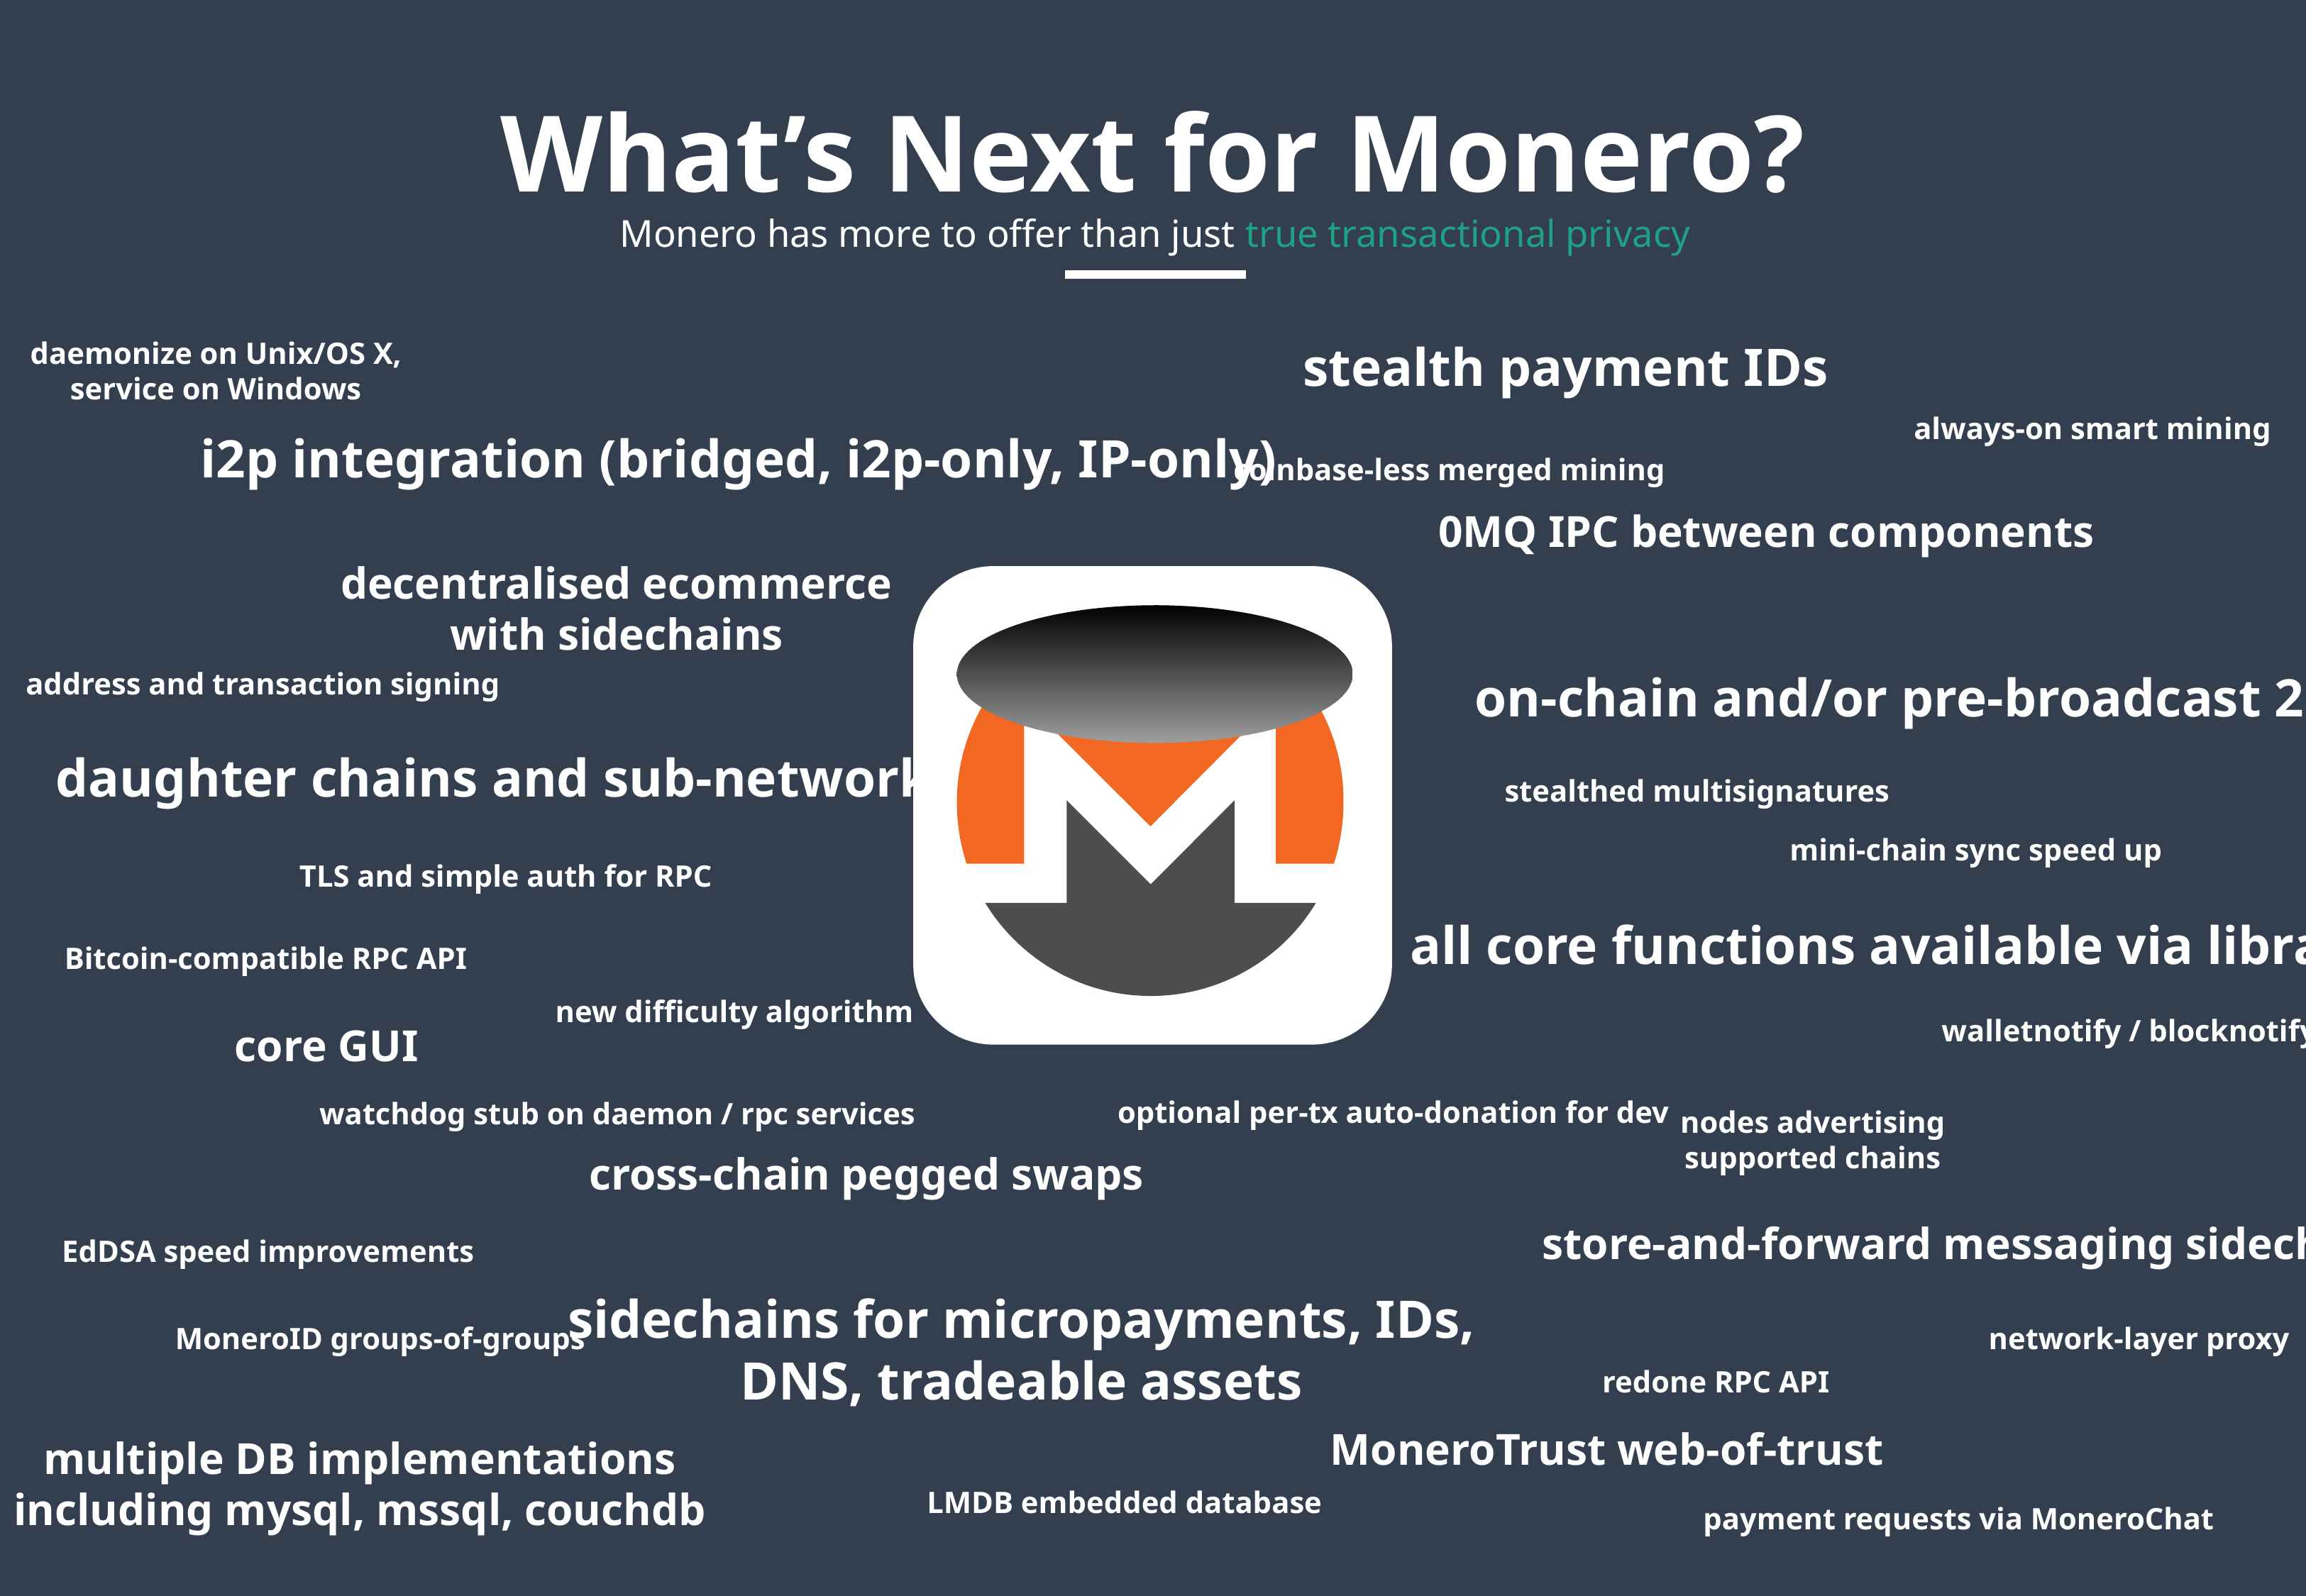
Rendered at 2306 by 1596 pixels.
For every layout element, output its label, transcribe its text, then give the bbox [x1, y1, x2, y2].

text_box cross-chain pegged swaps [571, 1138, 1093, 1209]
text_box walletnotify / blocknotify [1924, 1003, 2283, 1057]
text_box sidechains for micropayments, IDs, DNS, tradeable assets [600, 1277, 1443, 1421]
text_box EdDSA speed improvements [44, 1224, 441, 1278]
picture [956, 608, 1093, 670]
text_box multiple DB implementations including mysql, mssql, couchdb [53, 1422, 668, 1544]
text_box store-and-forward messaging sidechain [1524, 1208, 2283, 1278]
text_box MoneroTrust web-of-trust [1313, 1414, 1836, 1484]
text_box on-chain and/or pre-broadcast 2FA [1457, 656, 2306, 737]
text_box new difficulty algorithm [538, 984, 878, 1038]
text_box i2p integration (bridged, i2p-only, IP-only) [183, 417, 1188, 498]
text_box core GUI [217, 1009, 421, 1080]
text_box Bitcoin-compatible RPC API [47, 931, 438, 985]
text_box coinbase-less merged mining [1216, 442, 1626, 496]
text_box stealthed multisignatures [1487, 763, 1851, 817]
text_box optional per-tx auto-donation for dev [1100, 1085, 1606, 1139]
text_box network-layer proxy [1971, 1311, 2271, 1365]
text_box mini-chain sync speed up [1772, 822, 2122, 876]
text_box all core functions available via libraries [1392, 904, 2306, 985]
text_box [1065, 271, 1246, 279]
text_box TLS and simple auth for RPC [282, 848, 676, 903]
text_box daemonize on Unix/OS X, service on Windows [38, 326, 394, 415]
text_box LMDB embedded database [910, 1475, 1291, 1529]
text_box watchdog stub on daemon / rpc services [302, 1086, 842, 1140]
text_box nodes advertising supported chains [1679, 1095, 1947, 1185]
text_box MoneroID groups-of-groups [158, 1311, 556, 1365]
text_box stealth payment IDs [1286, 326, 1787, 406]
text_box 0MQ IPC between components [1420, 495, 2037, 565]
text_box Monero has more to offer than just true transactional privacy [478, 191, 1833, 271]
text_box daughter chains and sub-networks [38, 736, 876, 817]
picture [956, 678, 1353, 1004]
text_box [913, 566, 1392, 1045]
text_box always-on smart mining [1896, 401, 2238, 455]
text_box redone RPC API [1584, 1354, 1833, 1408]
text_box payment requests via MoneroChat [1686, 1492, 2163, 1546]
text_box address and transaction signing [8, 656, 443, 710]
text_box decentralised ecommerce with sidechains [358, 547, 876, 669]
picture [1217, 608, 1353, 669]
text_box What’s Next for Monero? [434, 82, 1872, 348]
